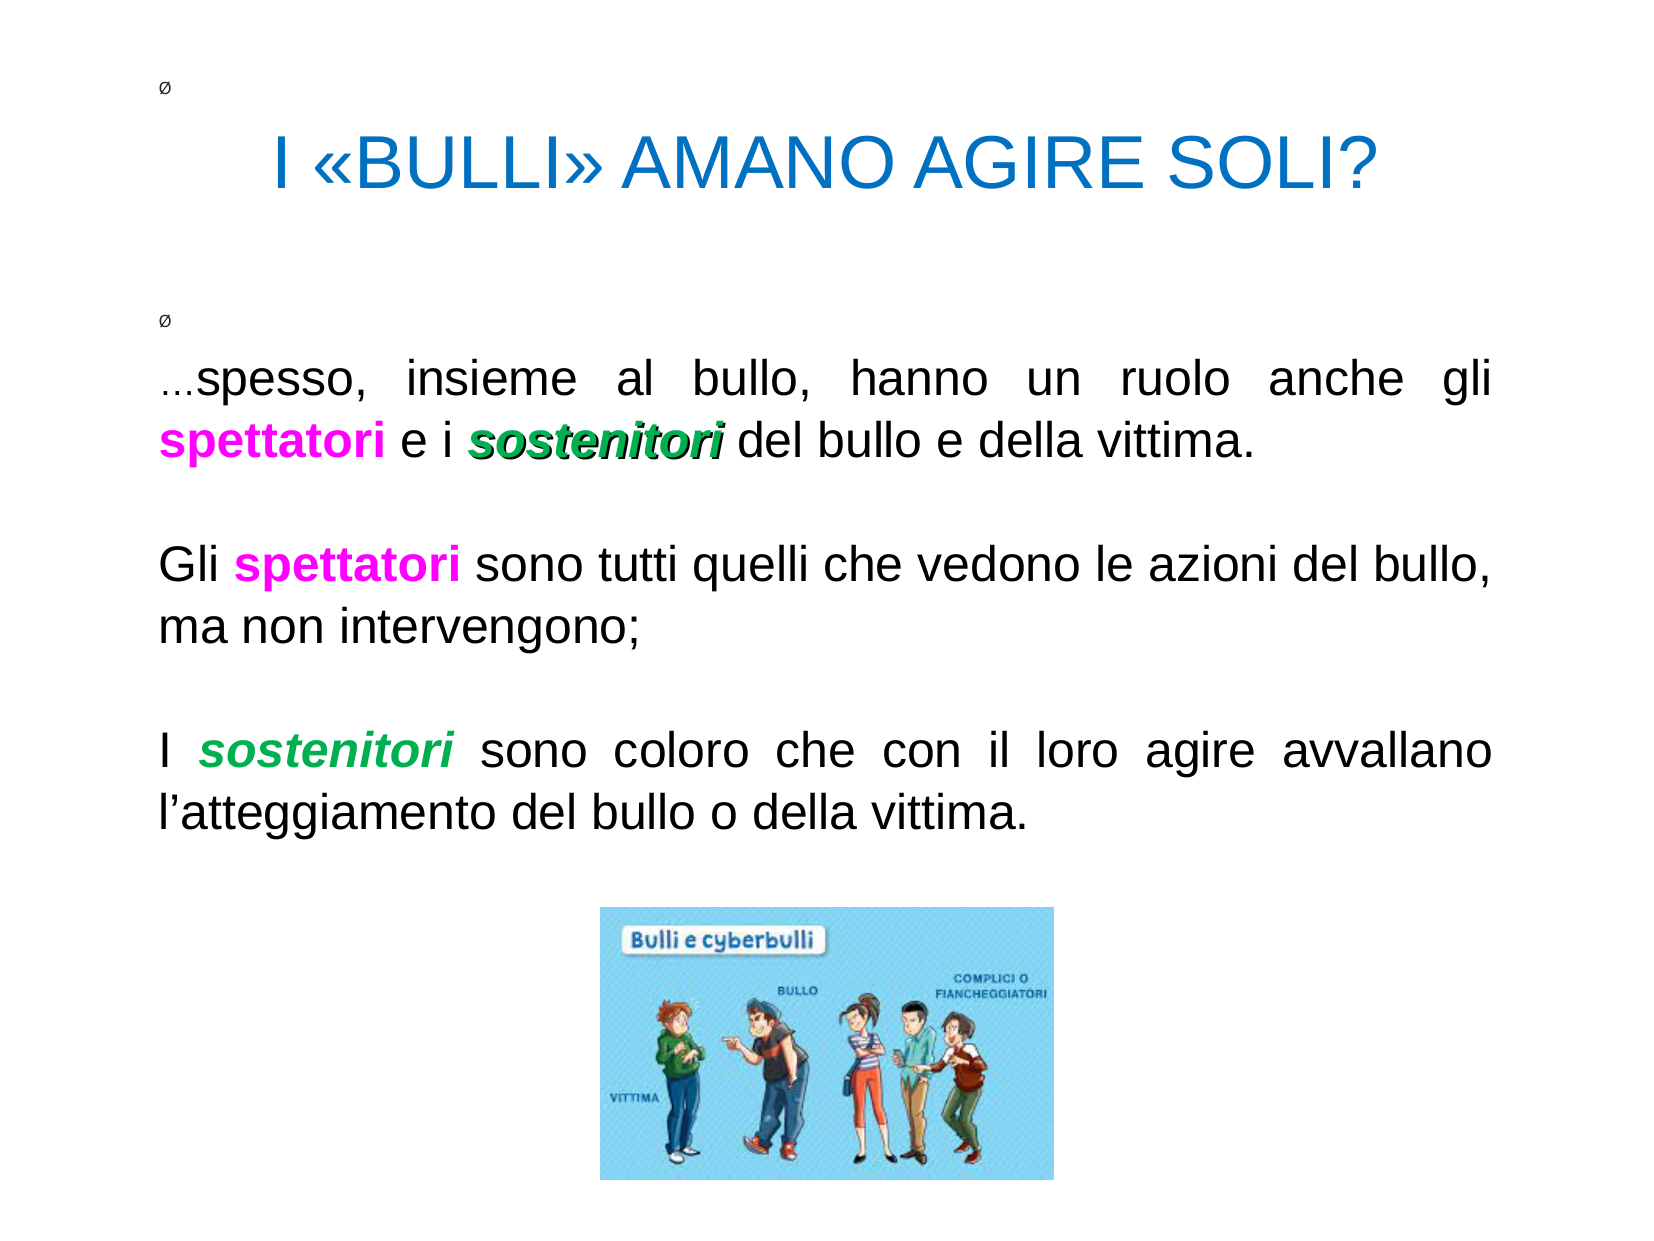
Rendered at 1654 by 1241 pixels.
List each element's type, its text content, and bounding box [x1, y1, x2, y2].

picture [600, 907, 1054, 1180]
text_box I «BULLI» AMANO AGIRE SOLI? …spesso, insieme al bullo, hanno un ruolo anche gli spettatori e i sostenitori del bullo e della vittima. Gli spettatori sono tutti quelli che vedono le azioni del bullo, ma non intervengono; I sostenitori sono coloro che con il loro agire avvallano l’atteggiamento del bullo o della vittima. [143, 57, 1511, 850]
